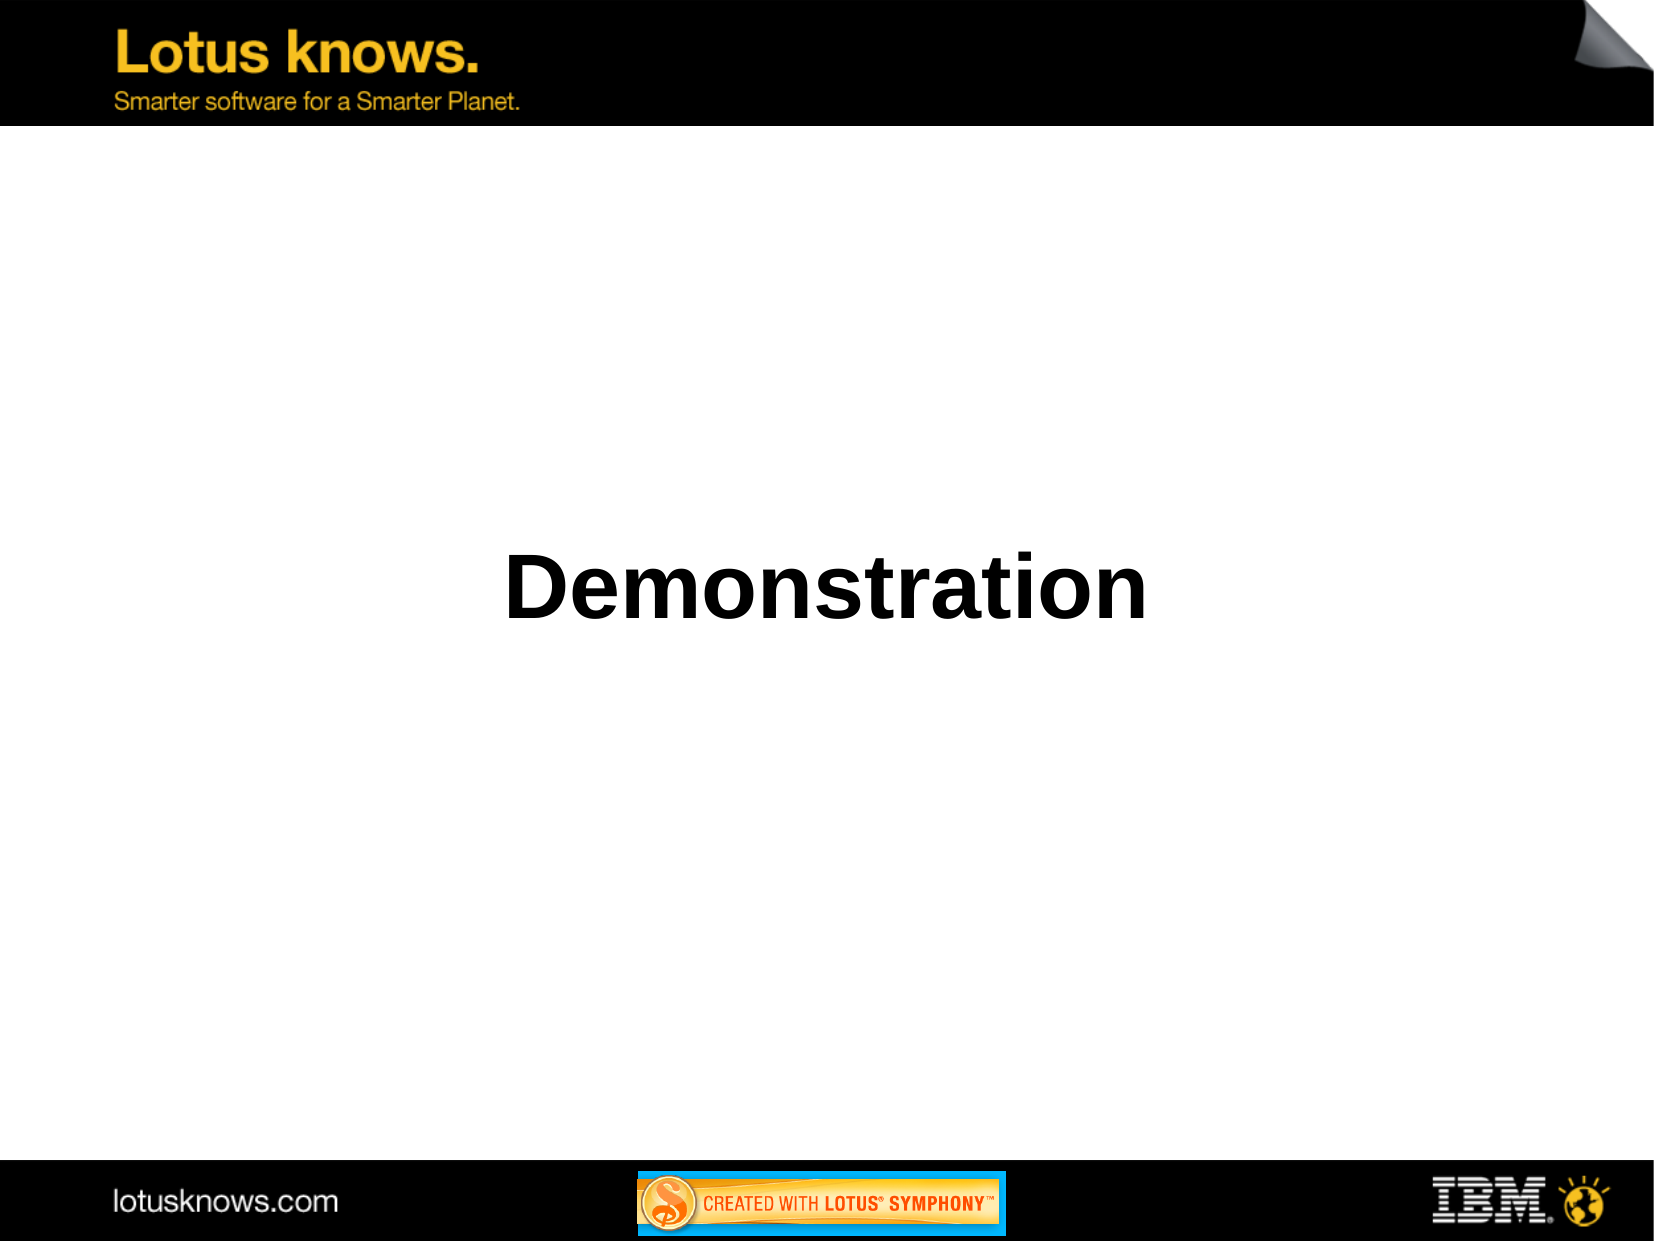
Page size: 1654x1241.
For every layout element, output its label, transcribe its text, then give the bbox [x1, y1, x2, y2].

picture [0, 0, 1654, 126]
picture [0, 1160, 1654, 1241]
title Demonstration [0, 466, 1654, 639]
